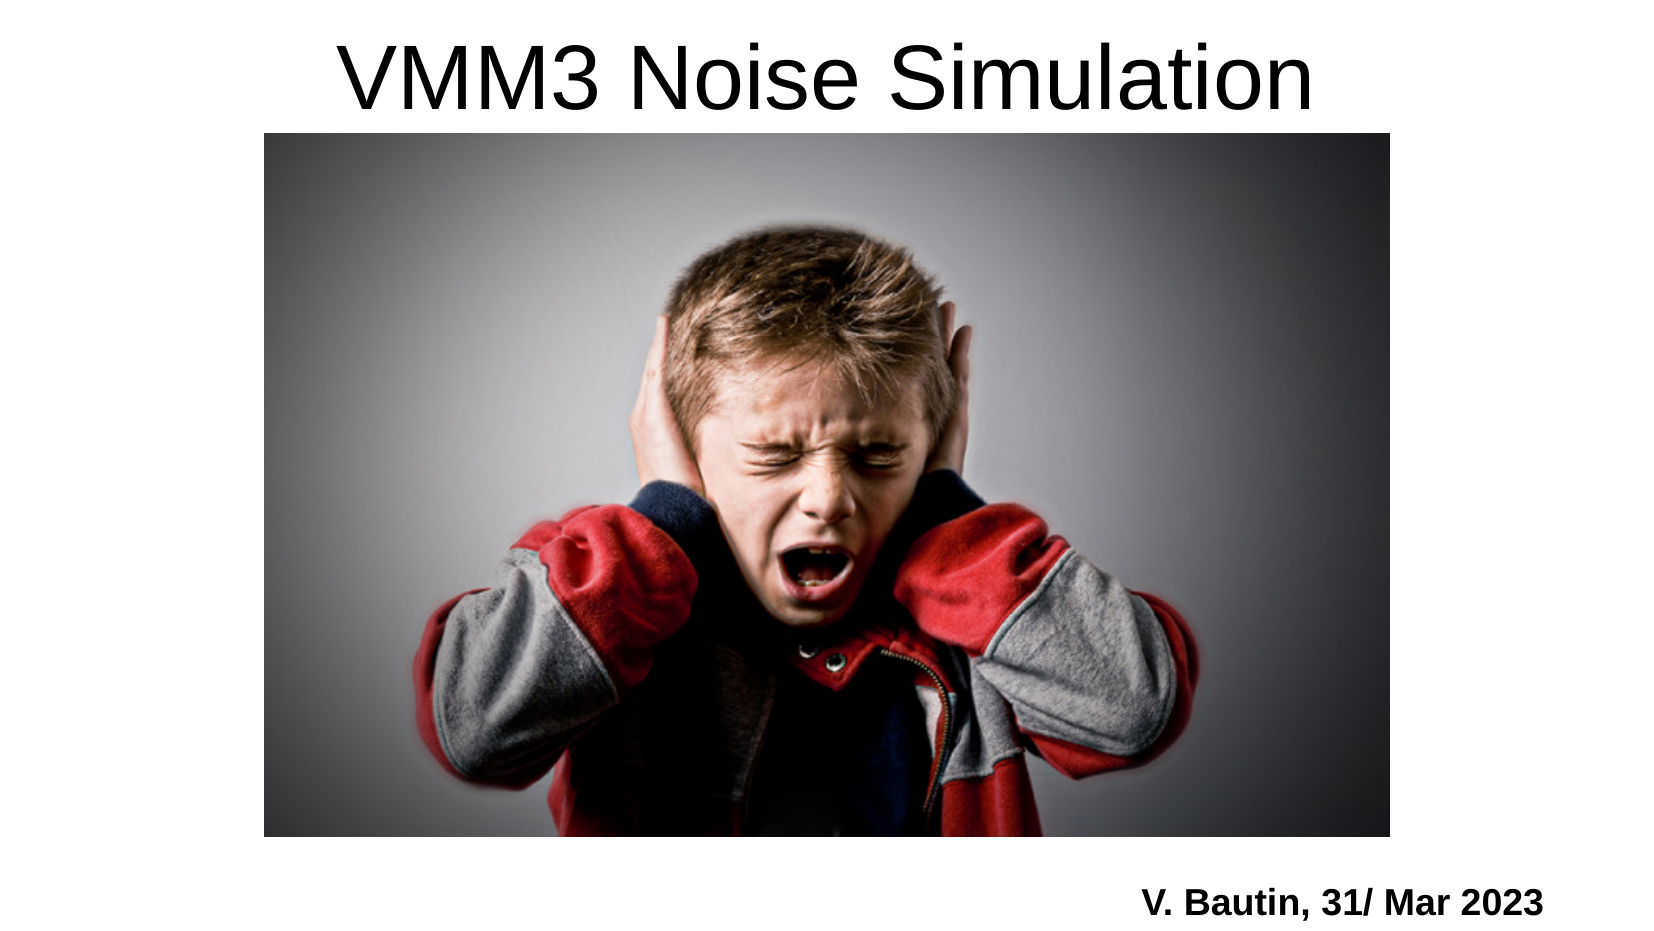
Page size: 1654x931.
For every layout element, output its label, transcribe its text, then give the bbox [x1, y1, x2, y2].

picture [264, 133, 1390, 837]
title VMM3 Noise Simulation [82, 0, 1571, 156]
text_box V. Bautin, 31/ Mar 2023 [1126, 874, 1559, 931]
